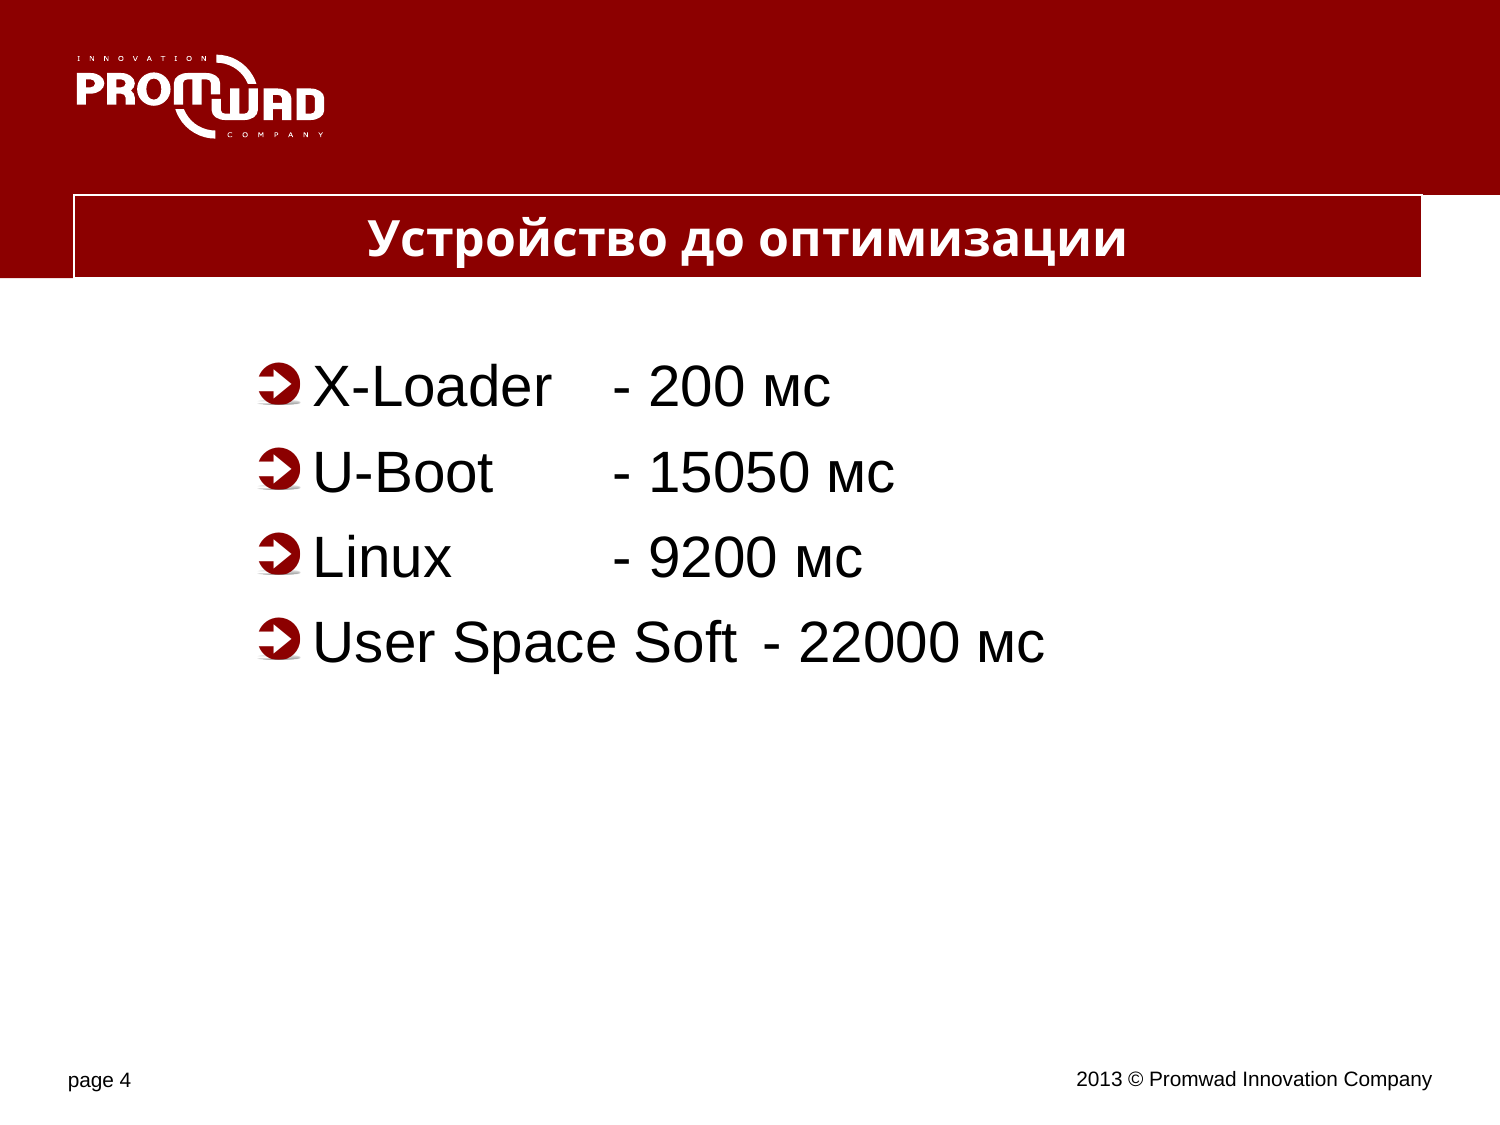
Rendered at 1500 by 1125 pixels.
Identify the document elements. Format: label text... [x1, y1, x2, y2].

text_box 2013 © Promwad Innovation Company [500, 1057, 1448, 1102]
text_box Устройство до оптимизации [73, 195, 1423, 278]
picture [257, 362, 301, 405]
picture [257, 617, 301, 660]
picture [257, 447, 301, 490]
picture [257, 532, 301, 575]
text_box X-Loader - 200 мс U-Boot - 15050 мс Linux - 9200 мс User Space Soft - 22000 мс [242, 354, 1270, 579]
